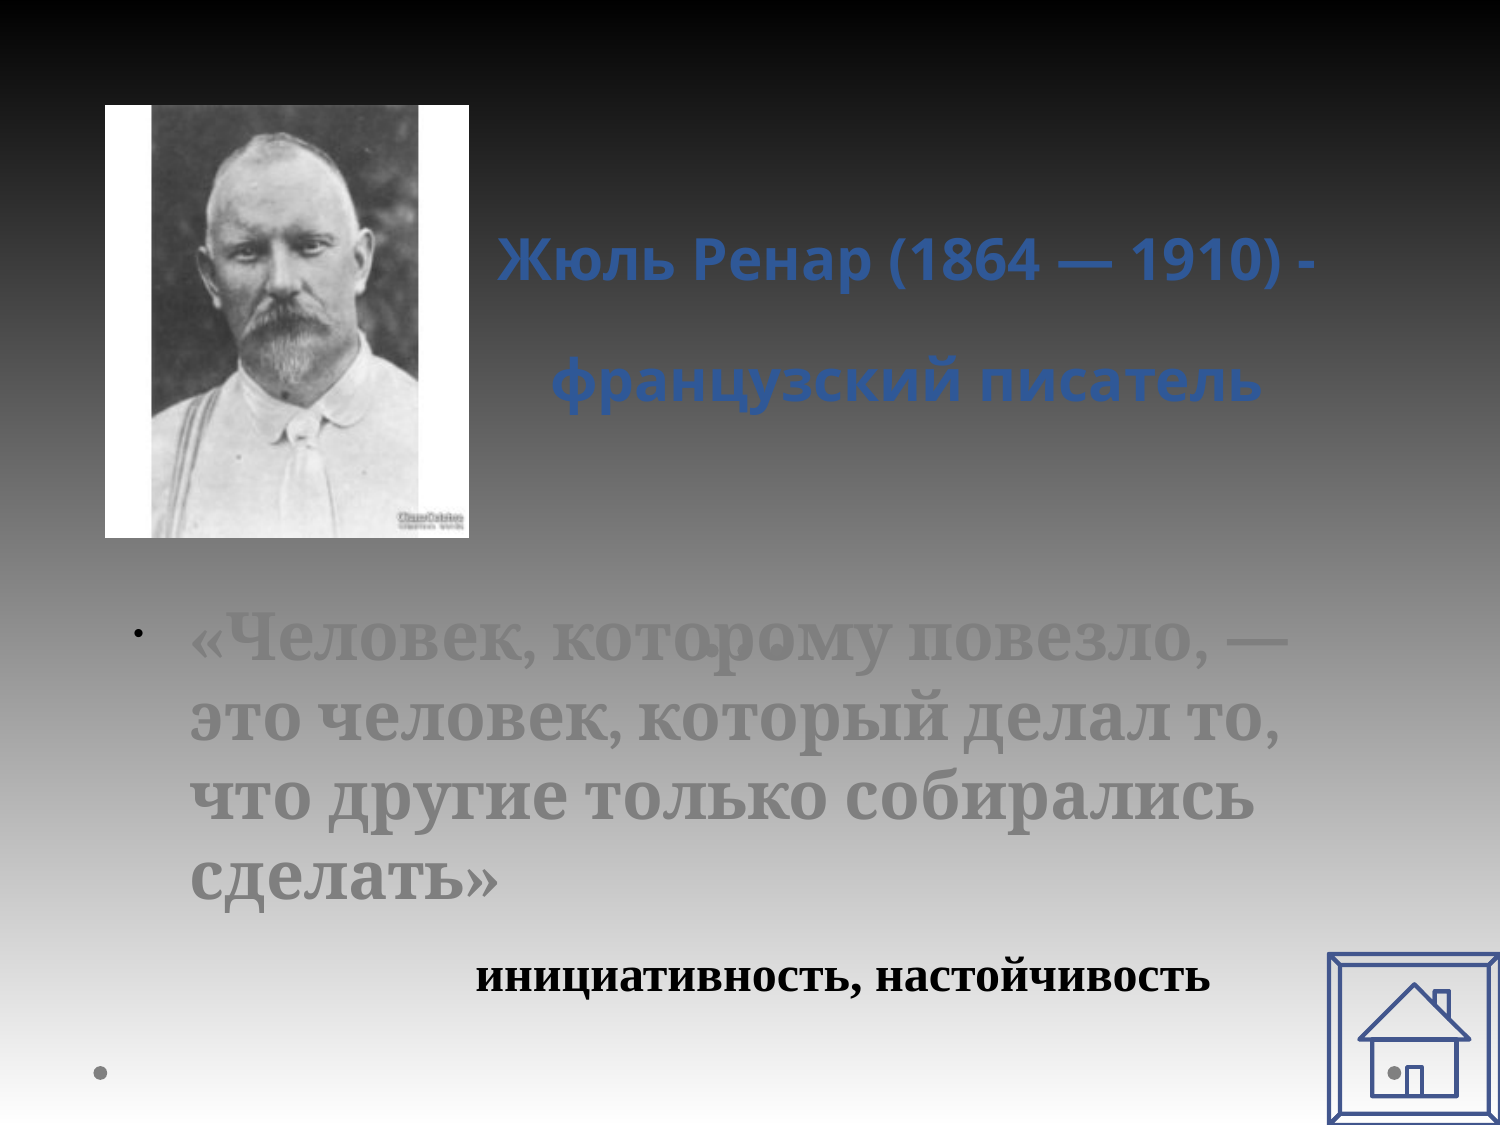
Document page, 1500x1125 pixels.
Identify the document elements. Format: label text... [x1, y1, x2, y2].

text_box [1330, 953, 1500, 1125]
text_box инициативность, настойчивость [386, 933, 1325, 1009]
picture [105, 105, 469, 538]
list «Человек, которому повезло, — это человек, который делал то, что другие только собирались сделать» [118, 585, 1394, 854]
title Жюль Ренар (1864 — 1910) - французский писатель [433, 164, 1381, 585]
